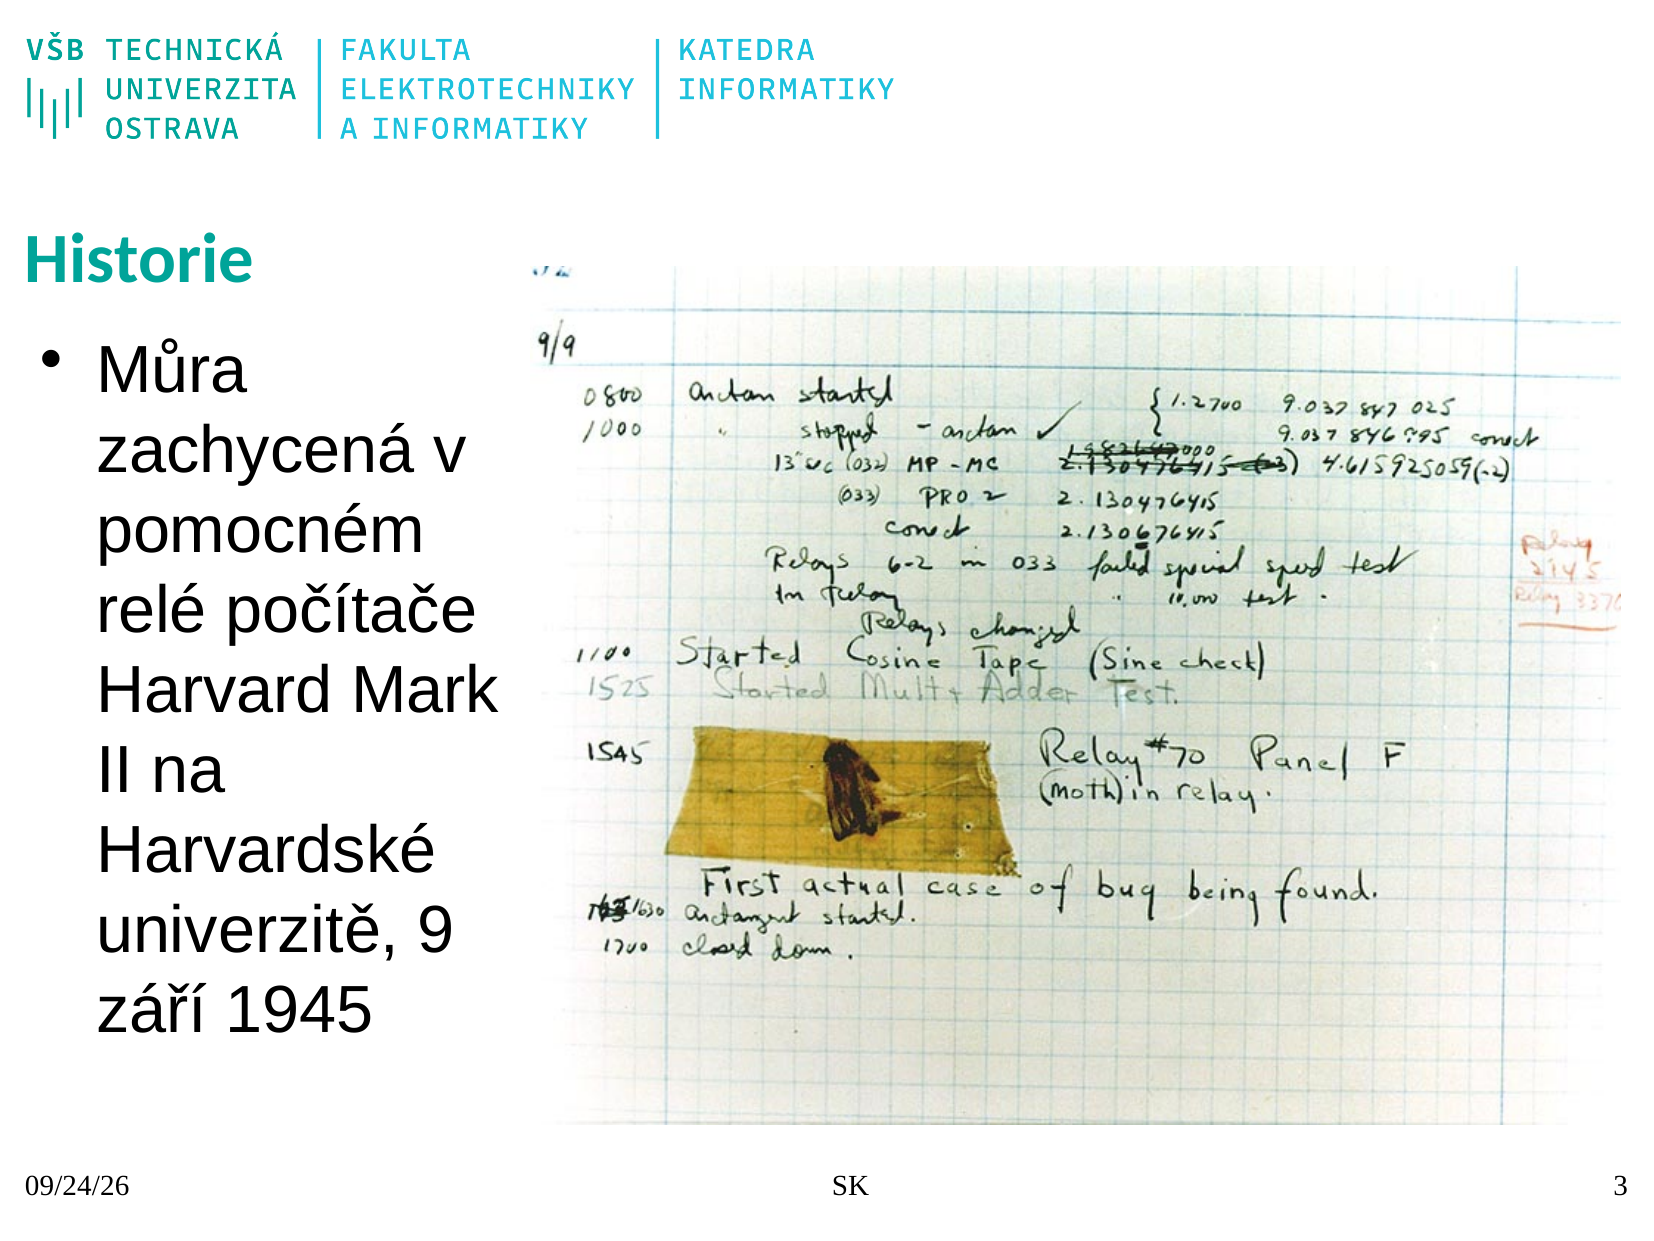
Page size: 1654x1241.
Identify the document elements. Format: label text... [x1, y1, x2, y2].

picture [26, 31, 894, 139]
title Historie [24, 169, 1629, 300]
list Můra zachycená v pomocném relé počítače Harvard Mark II na Harvardské univerzitě, 9 září 1945 [24, 318, 541, 1146]
picture [530, 266, 1621, 1126]
